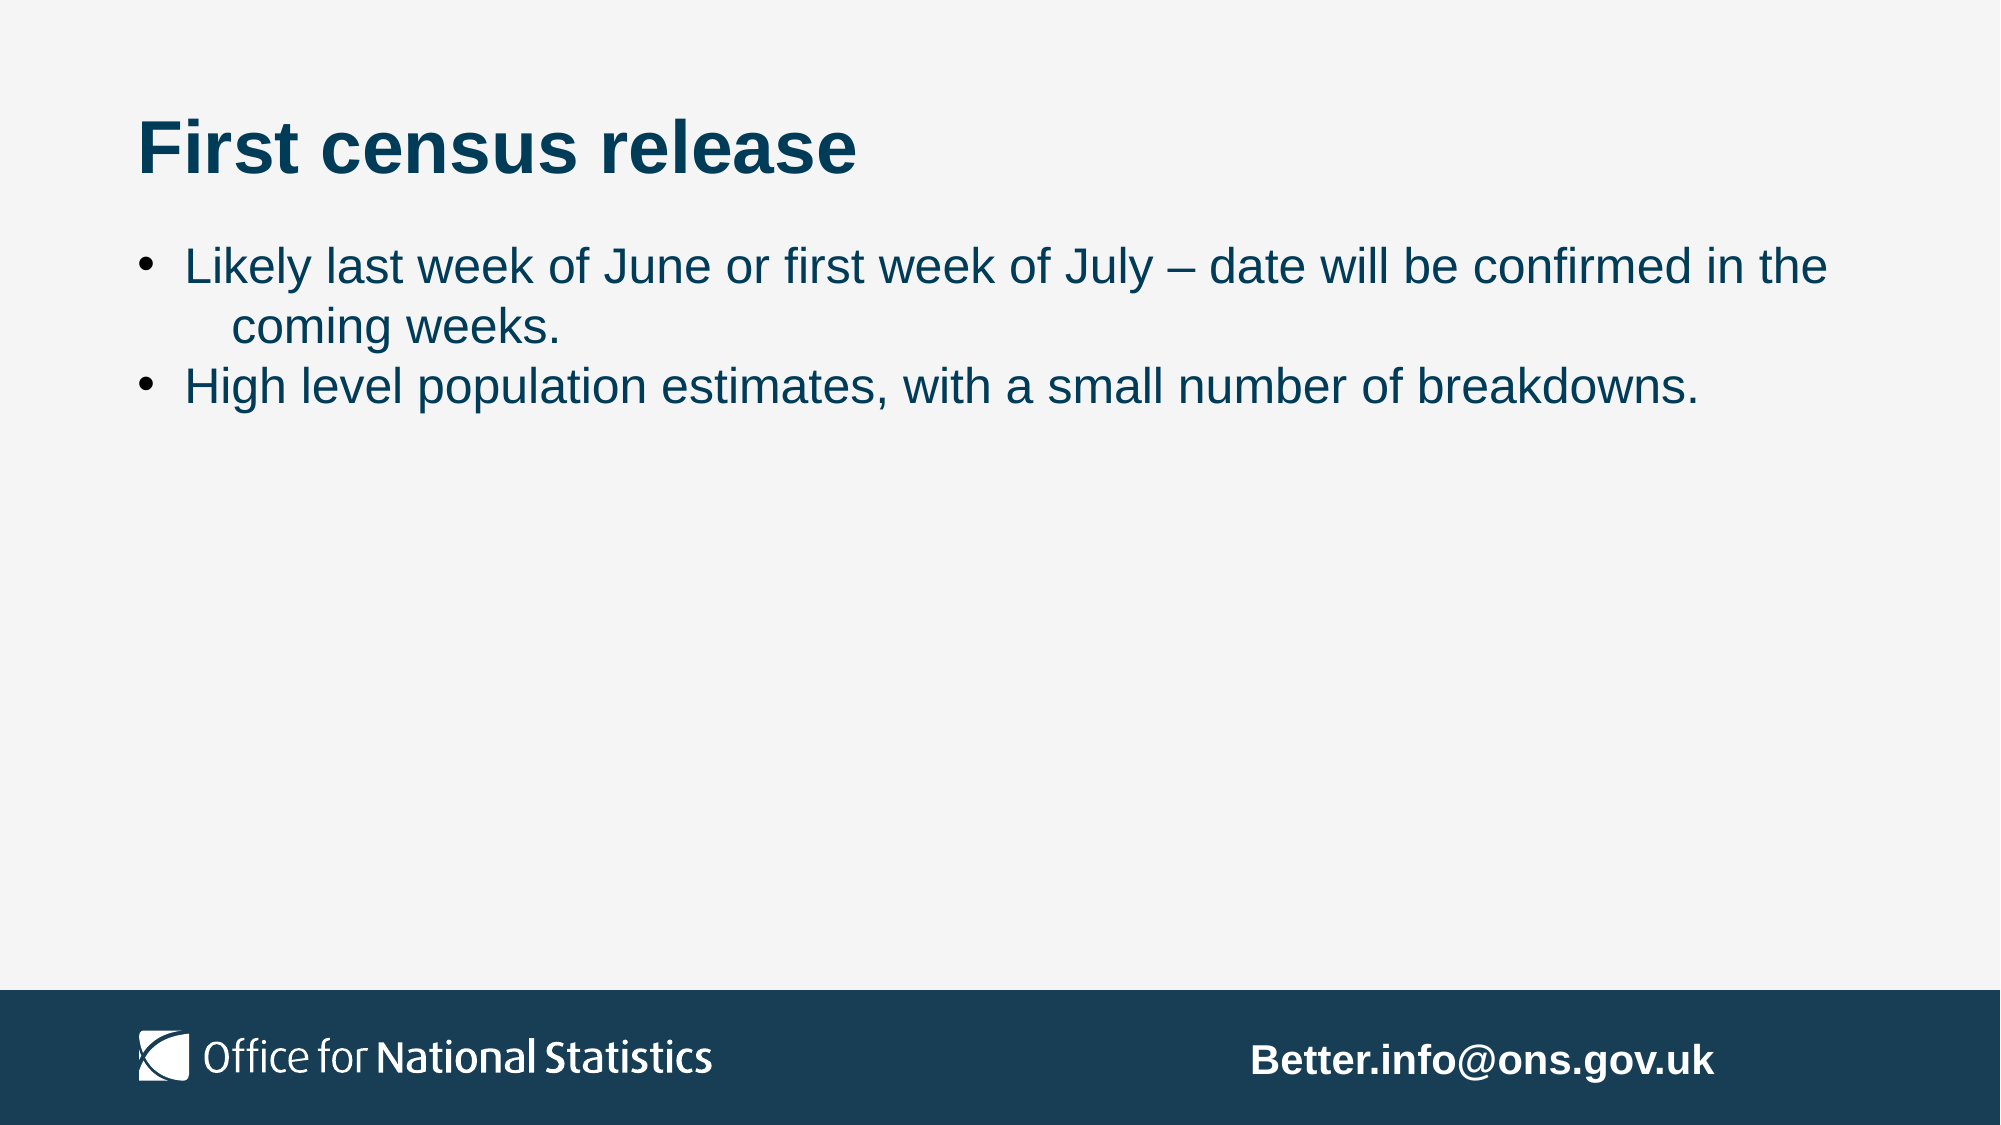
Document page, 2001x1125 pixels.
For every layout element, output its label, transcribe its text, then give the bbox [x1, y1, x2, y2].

list Likely last week of June or first week of July – date will be confirmed in the coming weeks. High level population estimates, with a small number of breakdowns. [137, 233, 1865, 416]
title First census release [137, 105, 1863, 192]
text_box Better.info@ons.gov.uk [1235, 1025, 1866, 1086]
